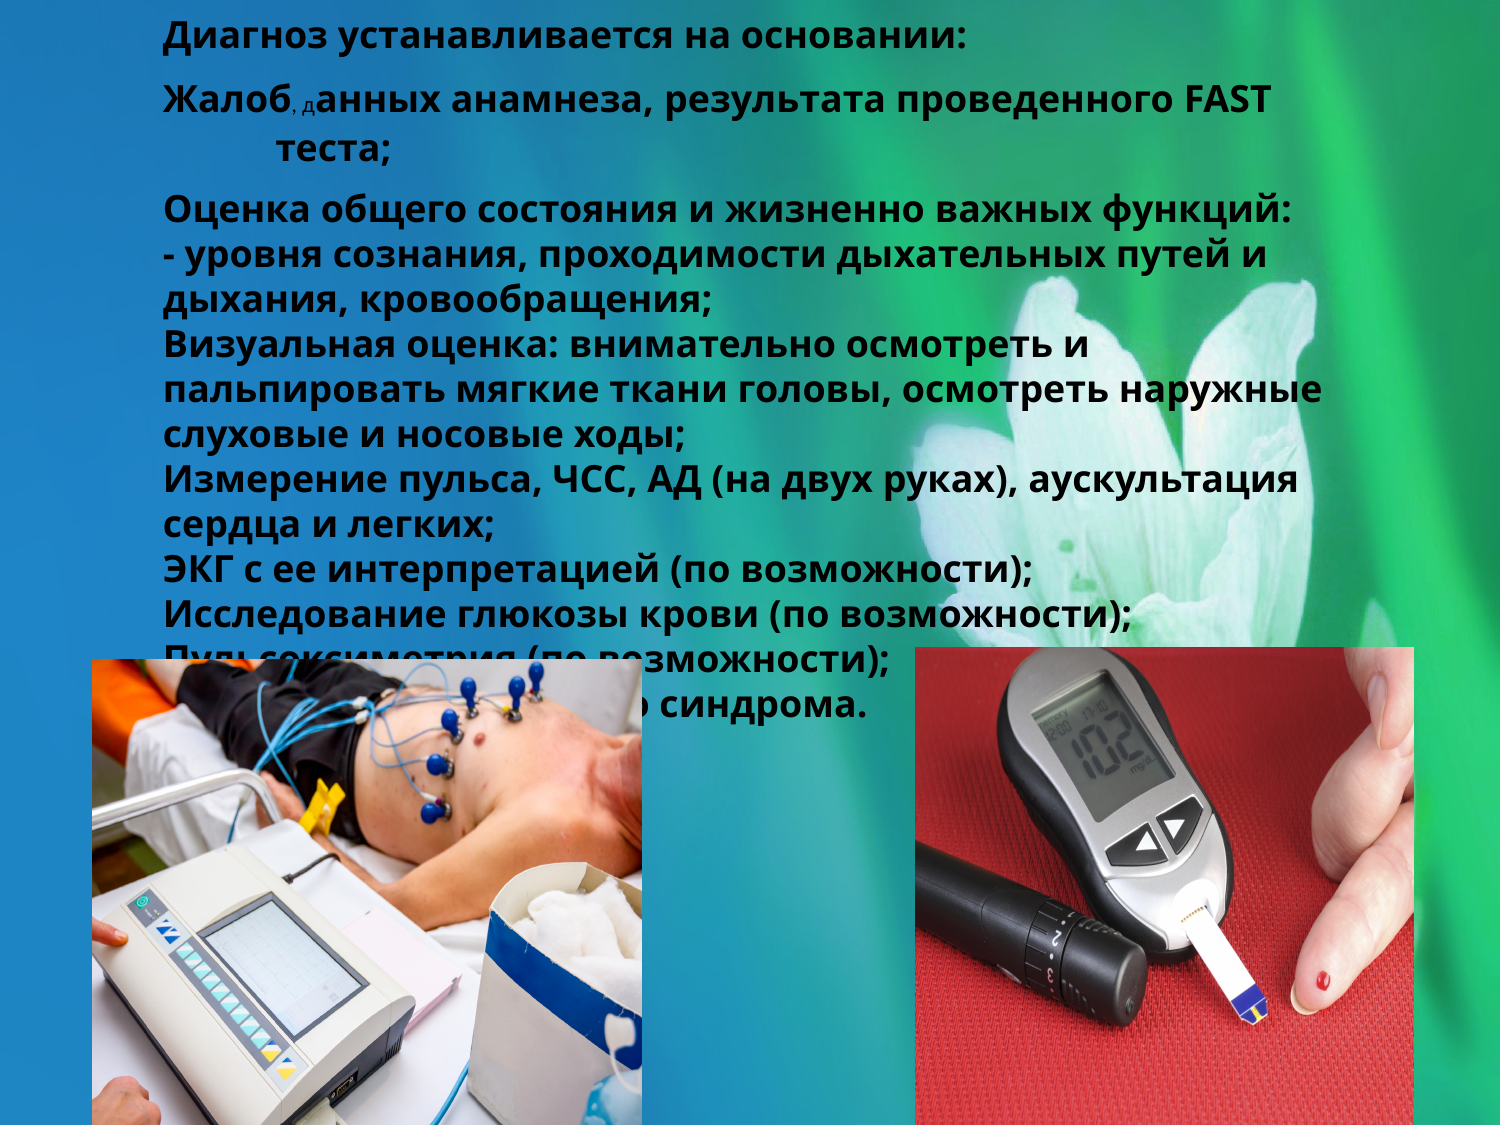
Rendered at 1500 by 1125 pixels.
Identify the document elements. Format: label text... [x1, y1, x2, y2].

text_box Диагноз устанавливается на основании: Жалоб, данных анамнеза, результата проведенного FAST теста; Оценка общего состояния и жизненно важных функций: - уровня сознания, проходимости дыхательных путей и дыхания, кровообращения; Визуальная оценка: внимательно осмотреть и пальпировать мягкие ткани головы, осмотреть наружные слуховые и носовые ходы; Измерение пульса, ЧСС, АД (на двух руках), аускультация сердца и легких; ЭКГ с ее интерпретацией (по возможности); Исследование глюкозы крови (по возможности); Пульсоксиметрия (по возможности); Оценка менингеального синдрома. [148, 0, 1374, 733]
picture [915, 647, 1414, 1125]
picture [92, 659, 642, 1125]
